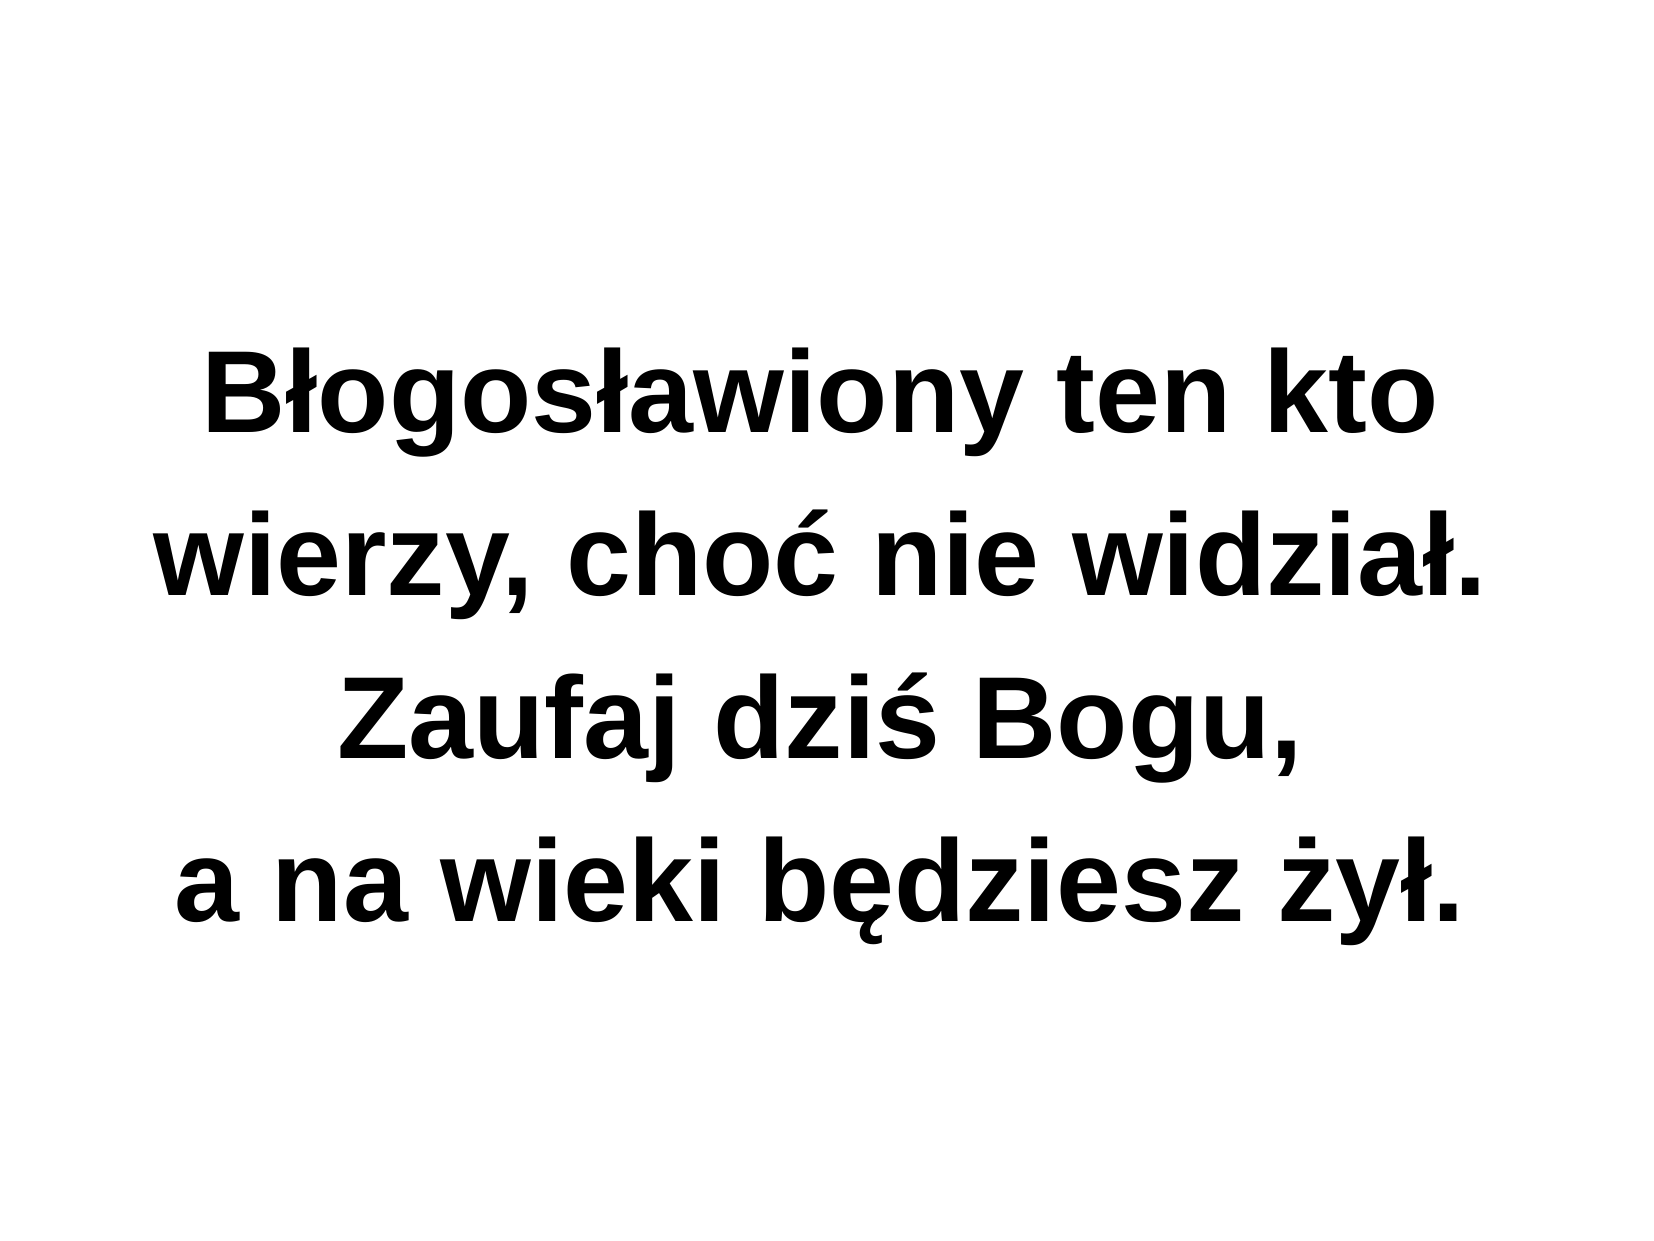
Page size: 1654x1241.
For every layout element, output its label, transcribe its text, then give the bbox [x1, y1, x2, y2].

subtitle Błogosławiony ten kto wierzy, choć nie widział. Zaufaj dziś Bogu, a na wieki będziesz żył. [0, 0, 1642, 1241]
